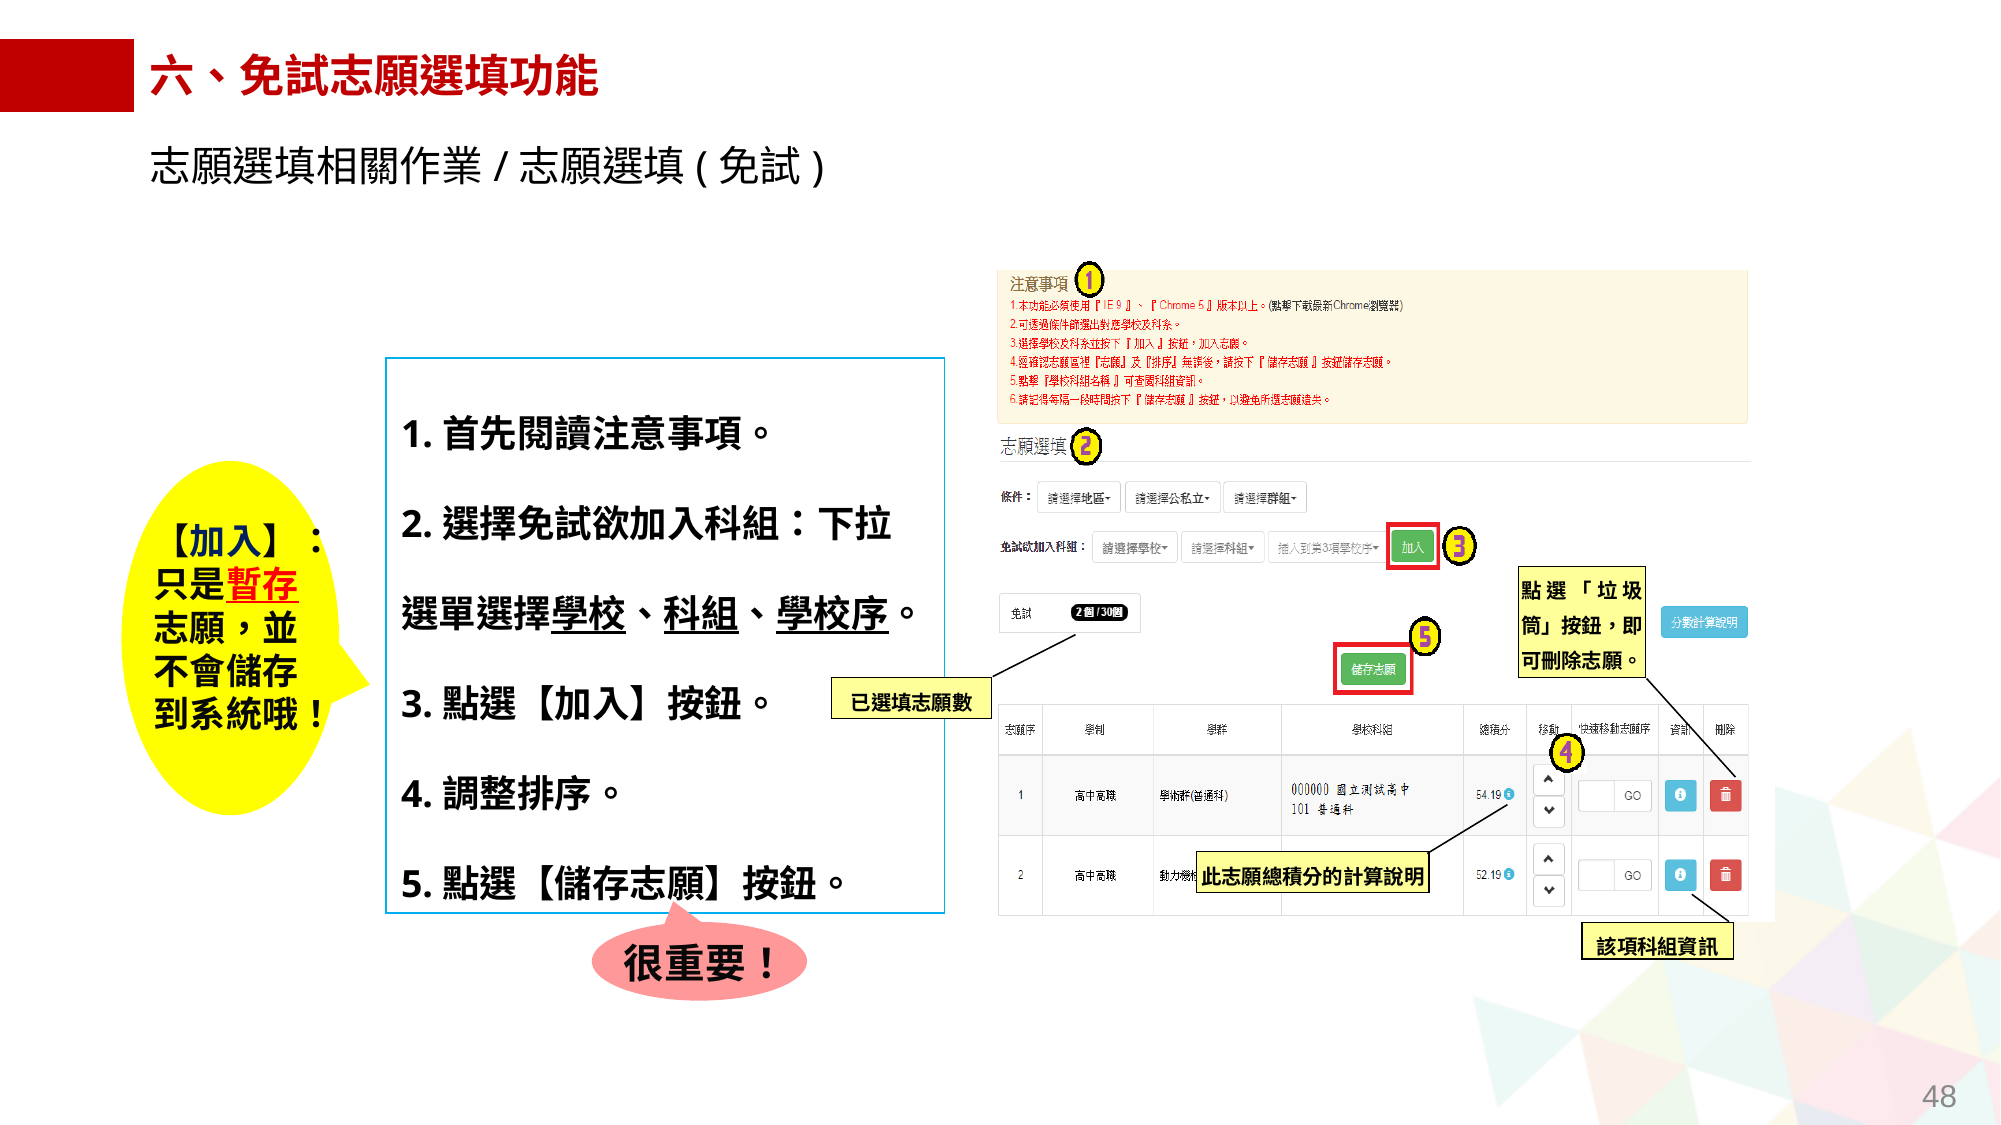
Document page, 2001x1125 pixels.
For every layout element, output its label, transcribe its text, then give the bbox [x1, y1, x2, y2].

text_box 點選「垃圾筒」按鈕，即可刪除志願。 [1519, 566, 1646, 678]
text_box 該項科組資訊 [1582, 923, 1733, 959]
text_box 集體報名學生 [401, 965, 680, 1017]
text_box 很重要！ [591, 901, 808, 1001]
text_box 六、免試志願選填功能 [134, 45, 958, 124]
text_box 【加入】：只是暫存志願，並不會儲存到系統哦！ [121, 460, 370, 816]
picture [993, 261, 1775, 922]
text_box 此志願總積分的計算說明 [1197, 852, 1429, 892]
text_box [0, 39, 134, 112]
text_box 志願選填相關作業/志願選填(免試) [134, 132, 799, 198]
text_box 1.首先閱讀注意事項。 2.選擇免試欲加入科組：下拉選單選擇學校、科組、學校序。 3.點選【加入】按鈕。 4.調整排序。 5.點選【儲存志願】按鈕。 [386, 358, 945, 913]
text_box 已選填志願數 [831, 678, 992, 718]
text_box 48 [1907, 1064, 2000, 1125]
